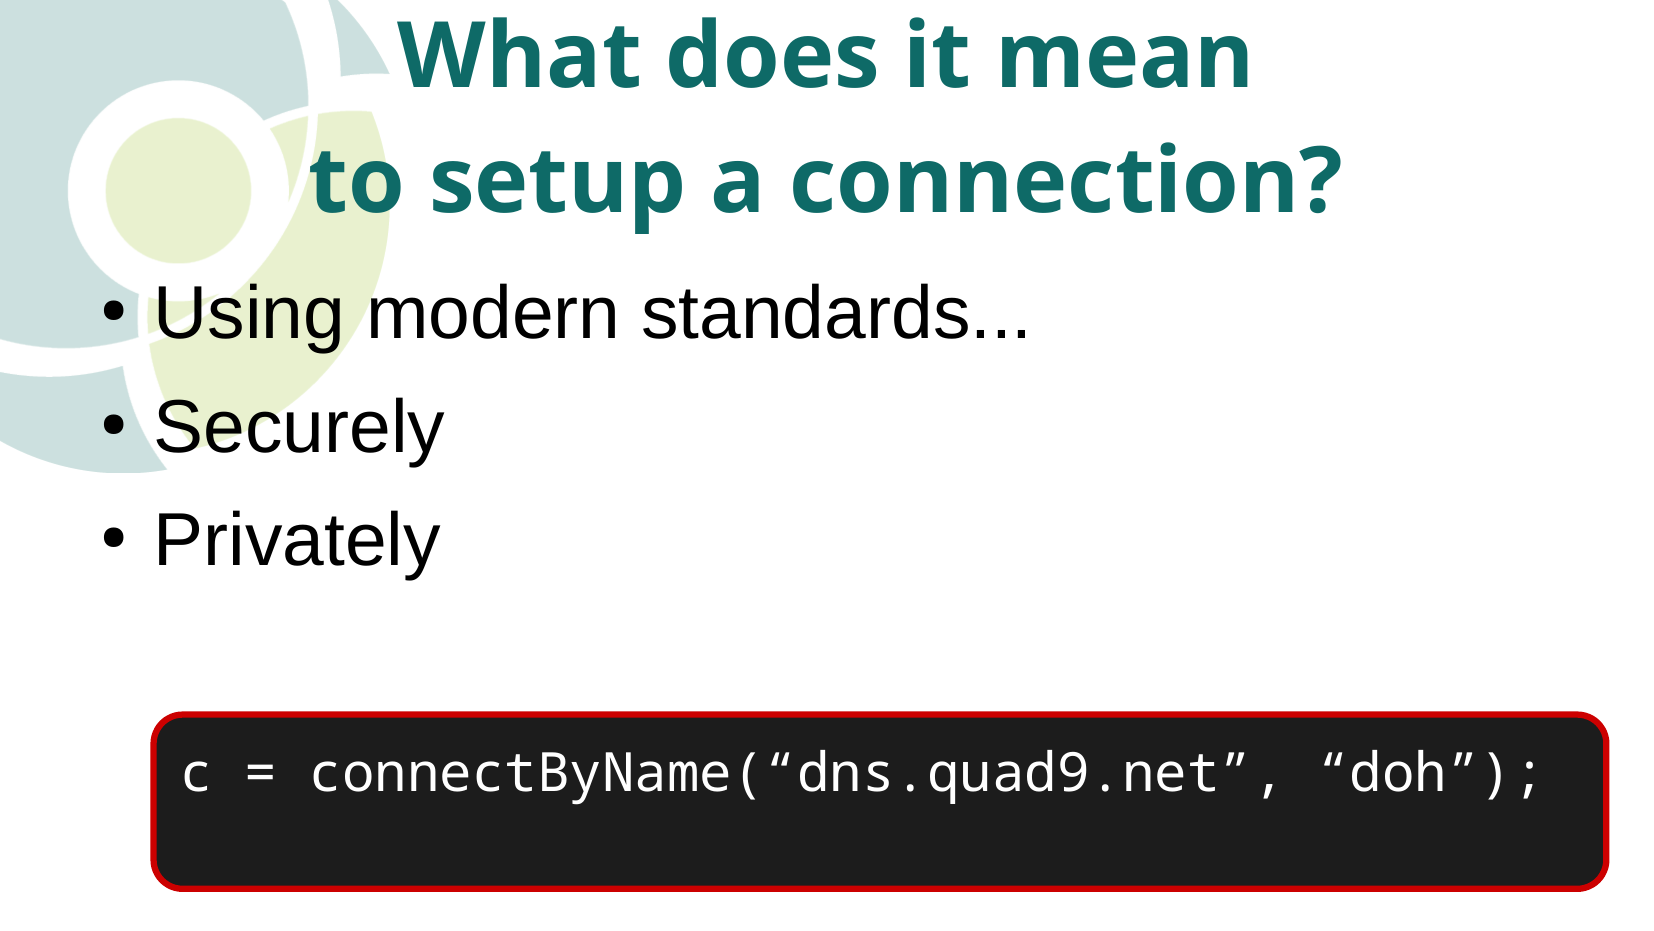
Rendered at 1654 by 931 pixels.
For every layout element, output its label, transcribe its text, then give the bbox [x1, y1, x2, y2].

list Using modern standards... Securely Privately [82, 270, 1654, 811]
text_box c = connectByName(“dns.quad9.net”, “doh”); [153, 714, 1607, 889]
title What does it mean to setup a connection? [82, 8, 1571, 221]
